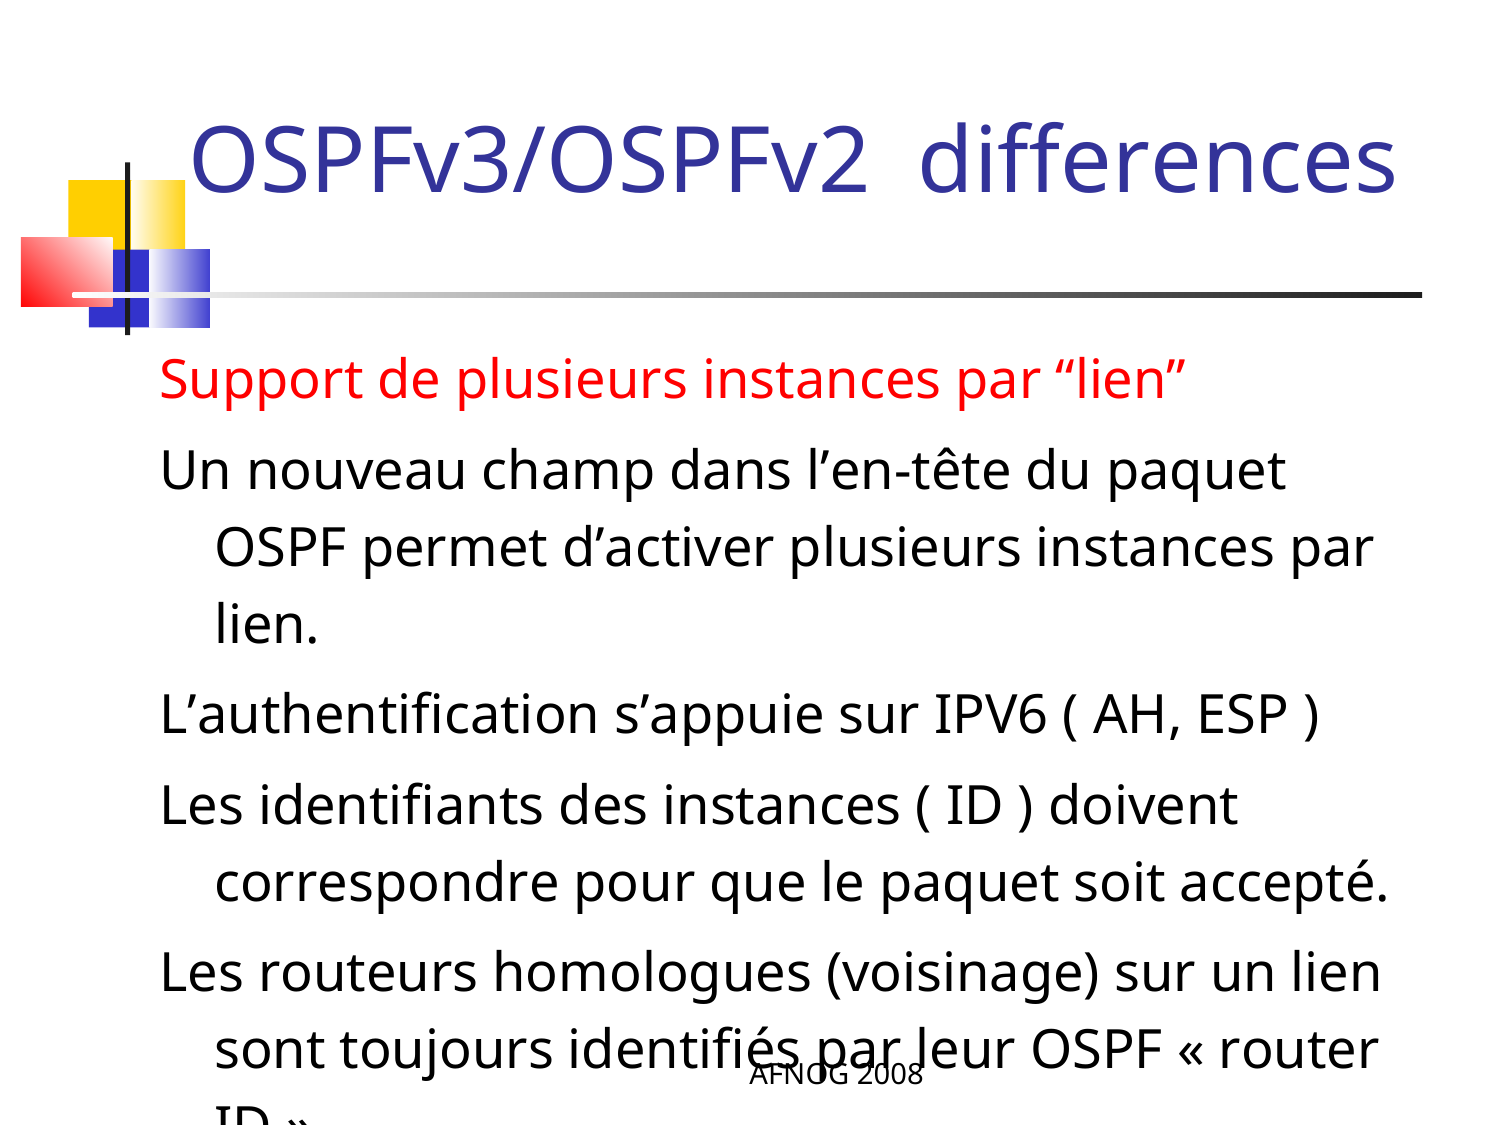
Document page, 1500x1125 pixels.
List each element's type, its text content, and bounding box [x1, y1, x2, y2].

list Support de plusieurs instances par “lien” Un nouveau champ dans l’en-tête du paquet OSPF permet d’activer plusieurs instances par lien. L’authentification s’appuie sur IPV6 ( AH, ESP ) Les identifiants des instances ( ID ) doivent correspondre pour que le paquet soit accepté. Les routeurs homologues (voisinage) sur un lien sont toujours identifiés par leur OSPF « router ID » [159, 338, 1397, 1125]
title OSPFv3/OSPFv2 differences [188, 35, 1468, 276]
